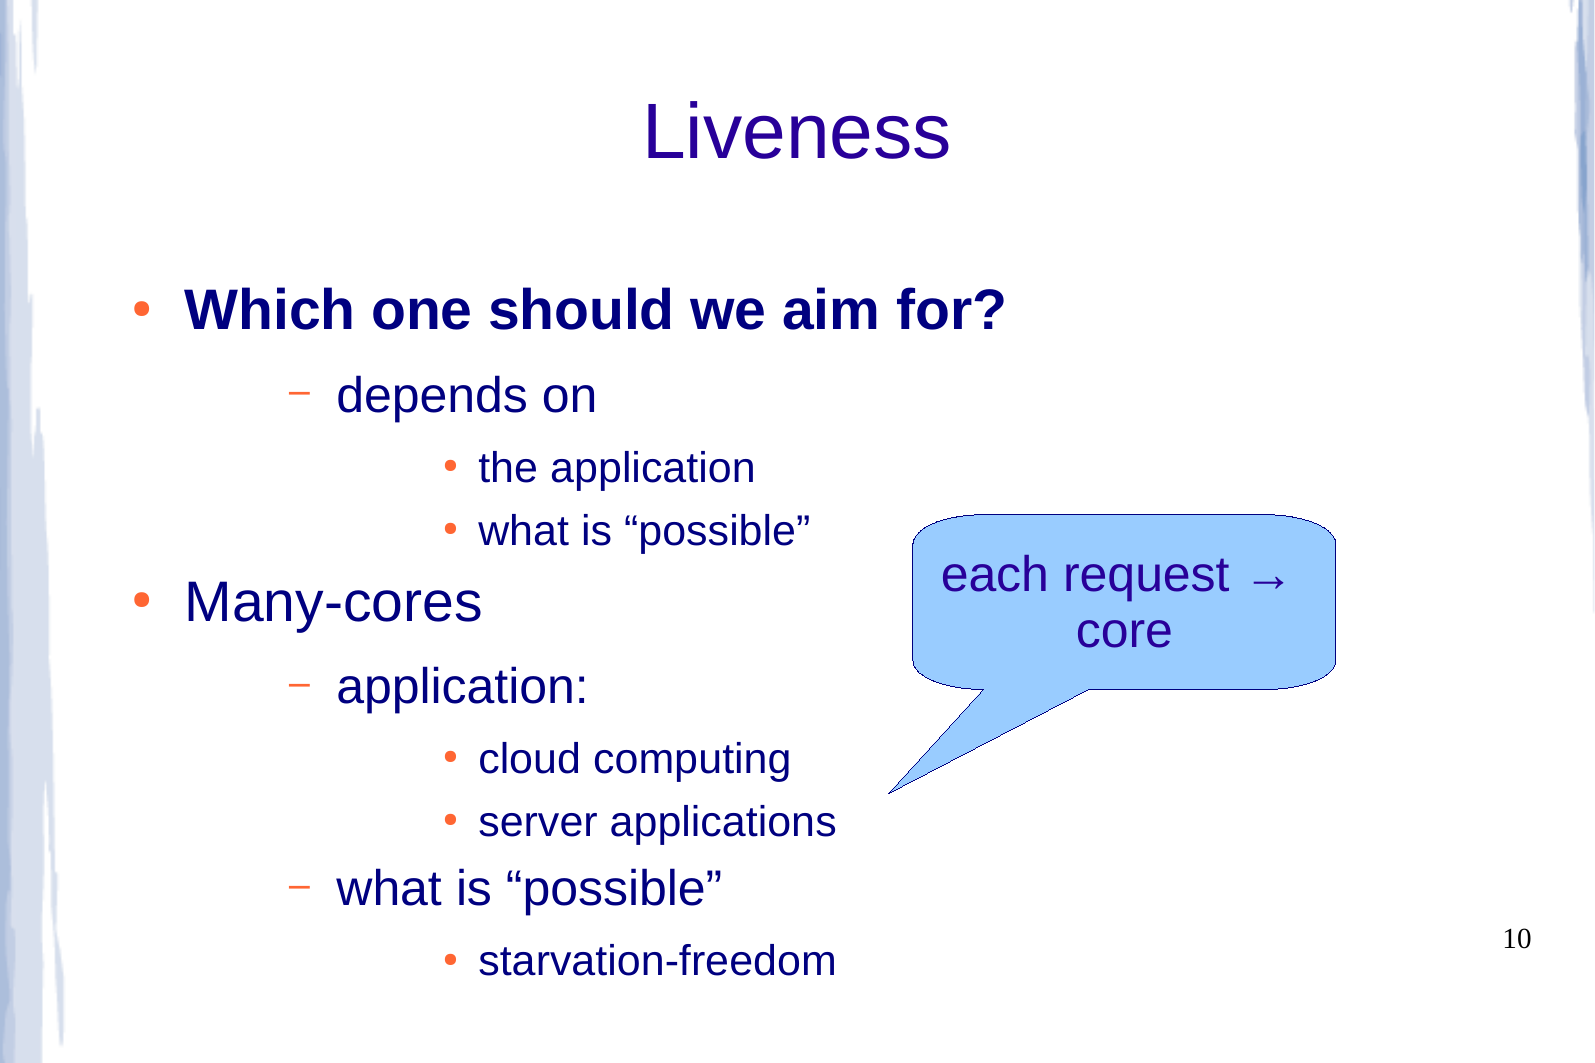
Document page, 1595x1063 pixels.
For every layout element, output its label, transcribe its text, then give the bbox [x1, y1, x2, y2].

text_box each request → core [888, 514, 1336, 794]
title Liveness [79, 42, 1515, 220]
list Which one should we aim for? depends on the application what is “possible” Many-cores application: cloud computing server applications what is “possible” starvation-freedom [113, 278, 1515, 1030]
picture [0, 0, 1595, 1063]
